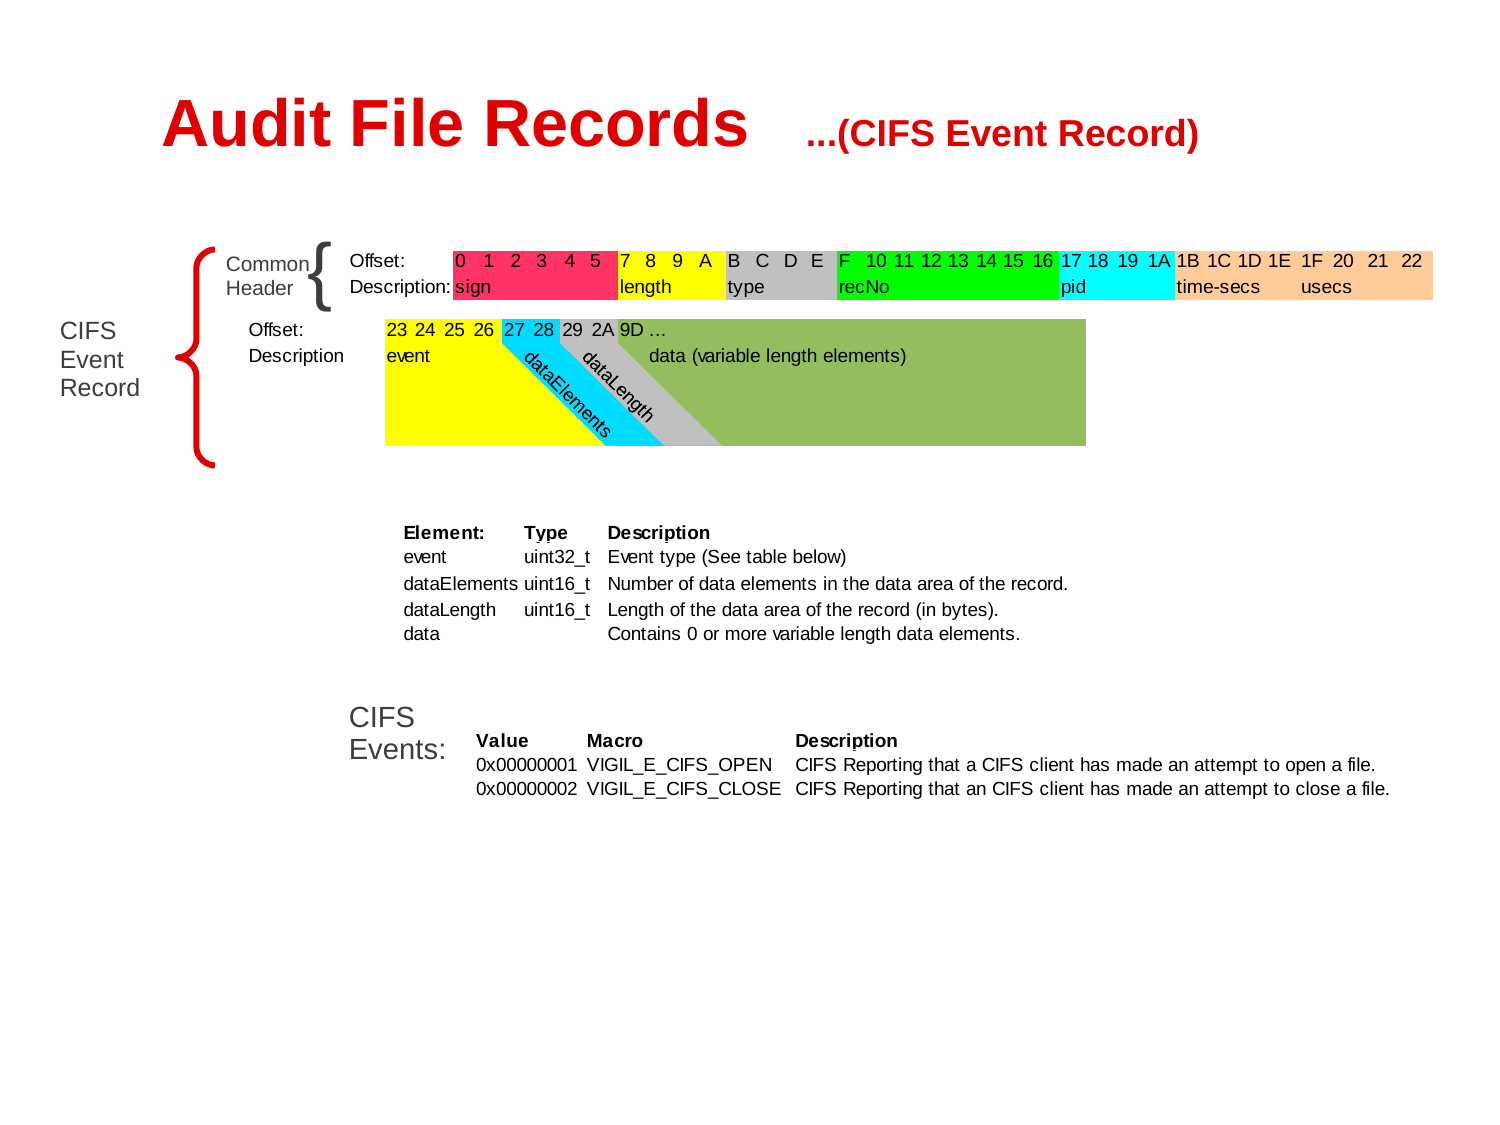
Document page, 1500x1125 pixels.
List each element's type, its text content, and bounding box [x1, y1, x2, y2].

text_box Common Header [225, 253, 307, 300]
chart [347, 250, 1473, 302]
title Audit File Records ...(CIFS Event Record) [161, 42, 1383, 205]
text_box CIFS Event Record [59, 317, 181, 402]
text_box { [307, 228, 333, 313]
text_box CIFS Events: [348, 700, 508, 767]
chart [401, 522, 1080, 649]
chart [474, 730, 1398, 805]
chart [246, 318, 1364, 448]
